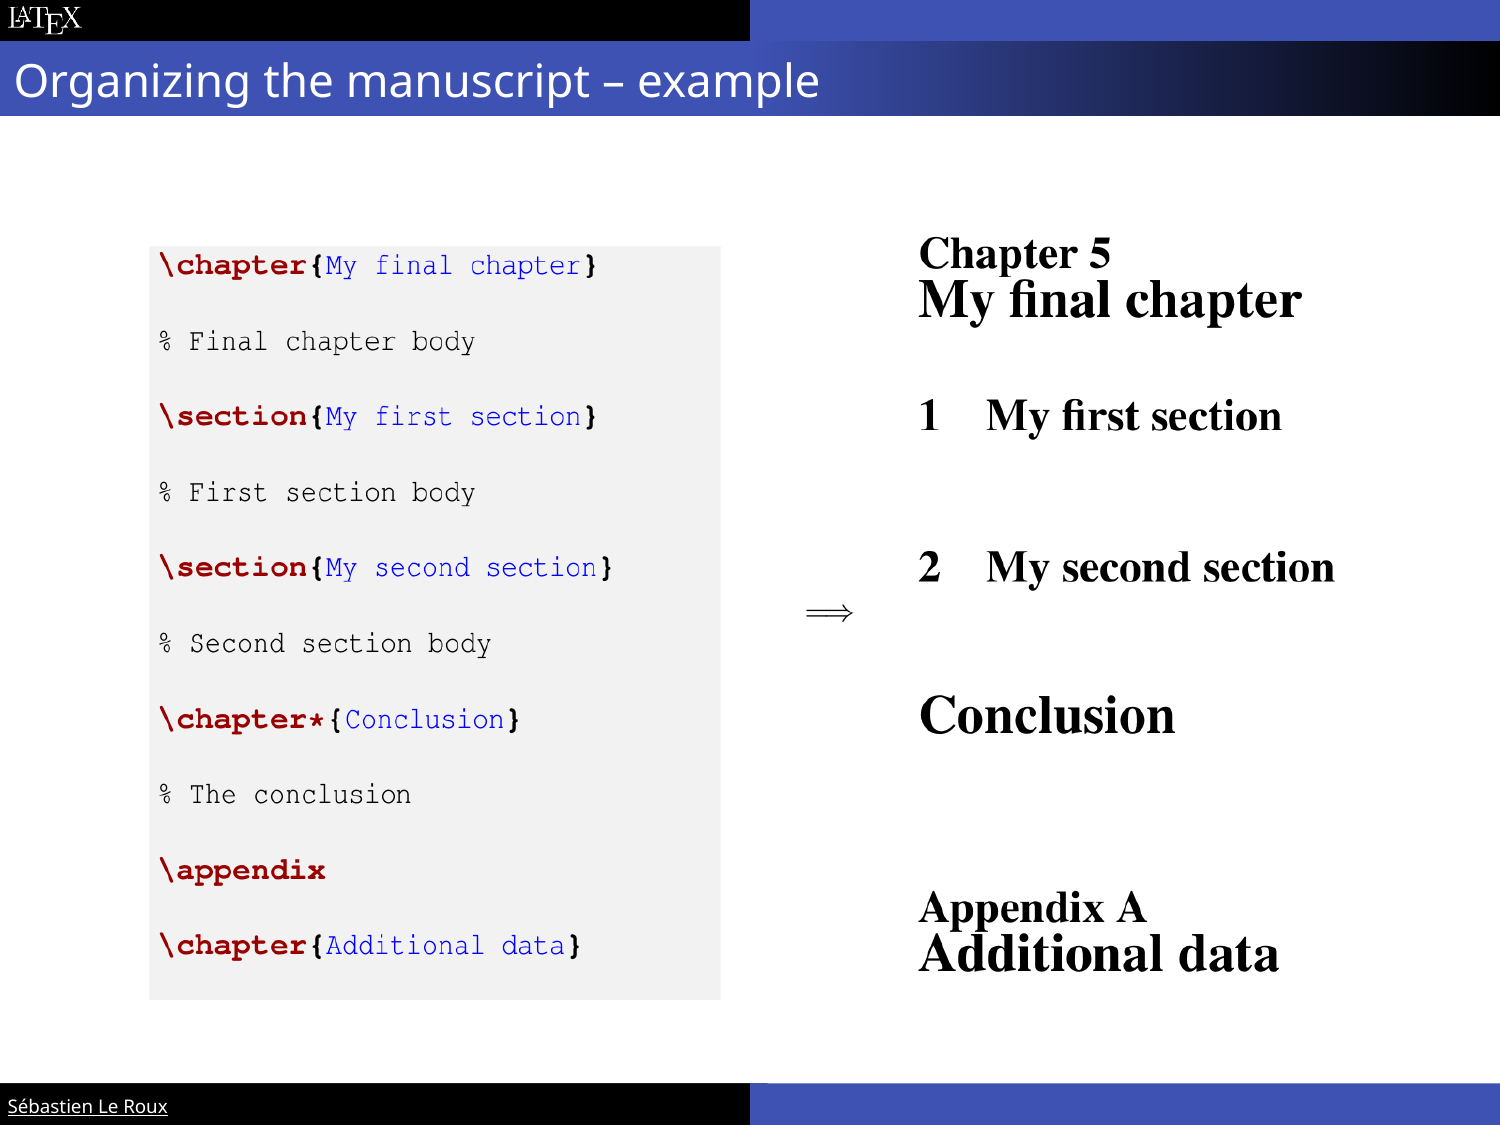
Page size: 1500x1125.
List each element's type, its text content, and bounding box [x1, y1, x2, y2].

picture [5, 3, 84, 37]
title Organizing the manuscript – example [0, 41, 1500, 116]
picture [123, 216, 1368, 1024]
